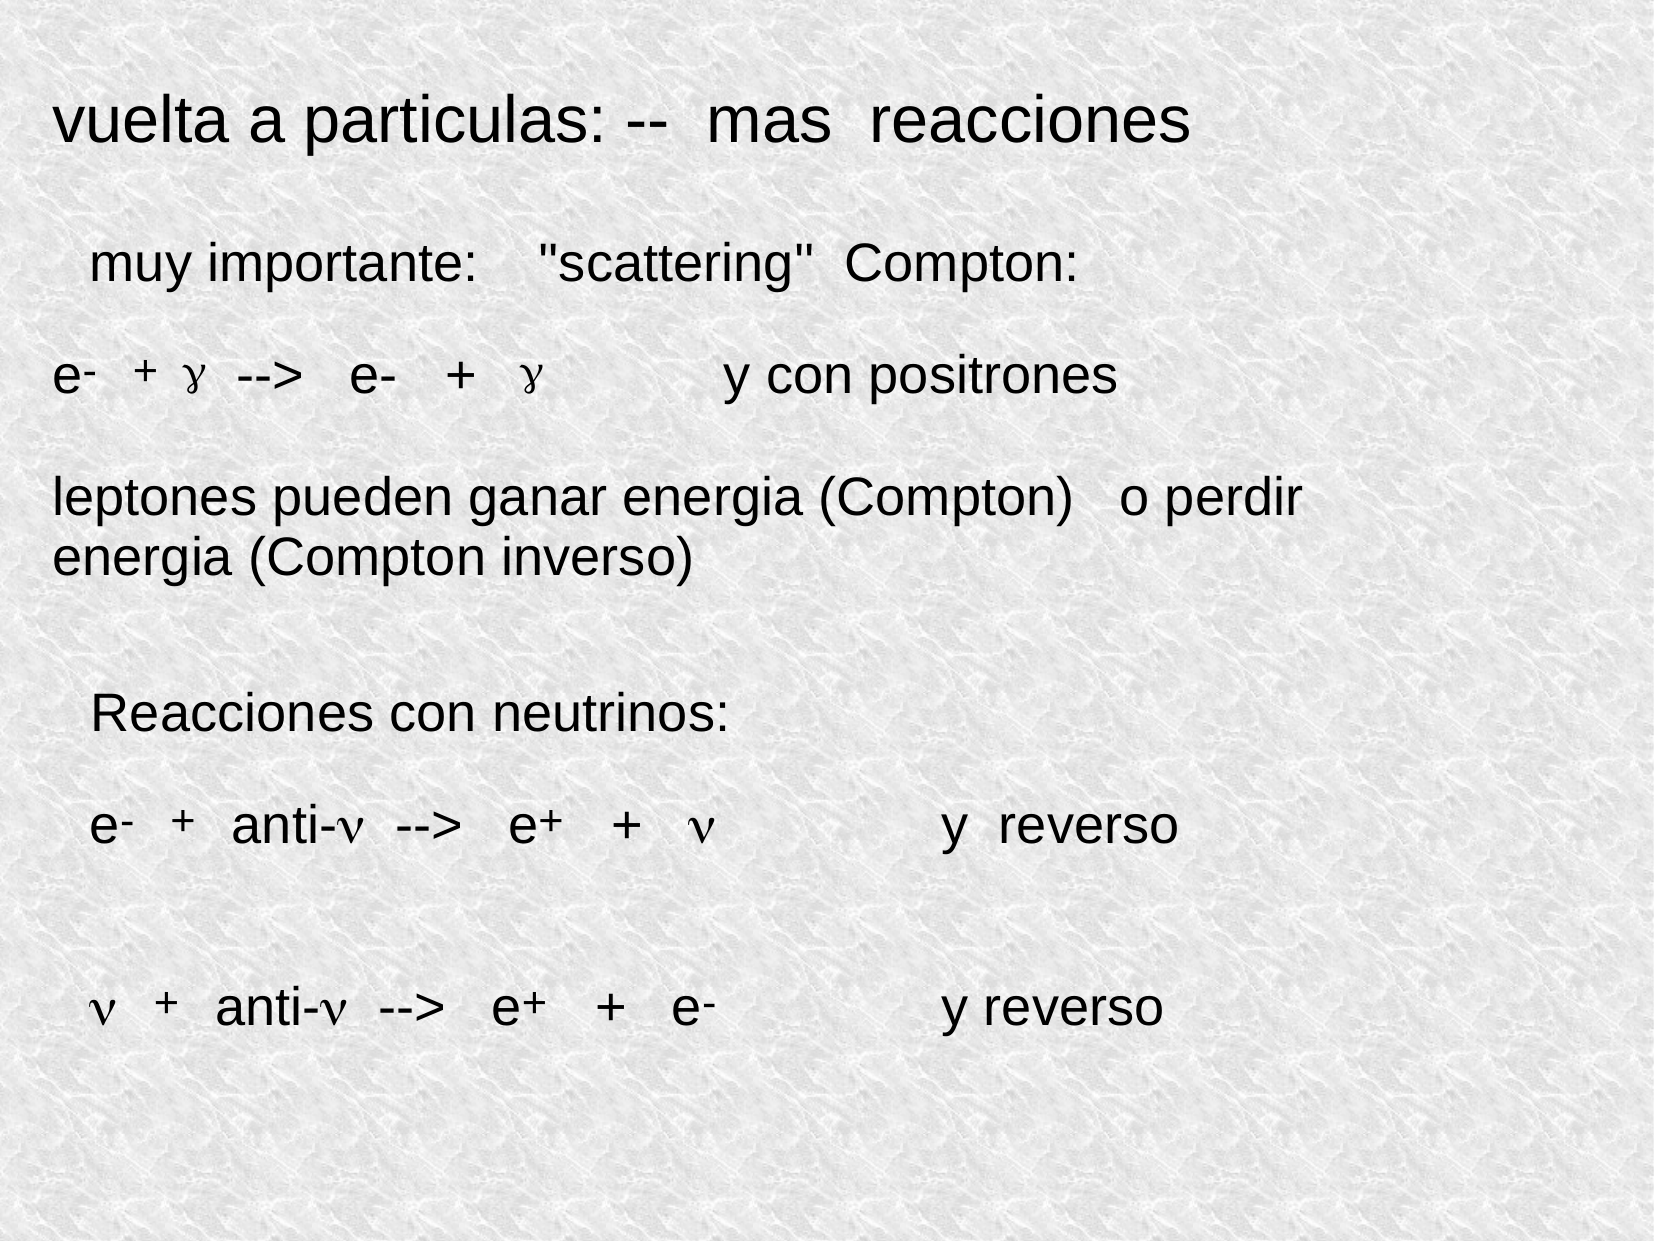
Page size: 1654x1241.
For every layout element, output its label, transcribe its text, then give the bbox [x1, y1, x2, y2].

text_box e- + anti- --> e+ +  y reverso  + anti- --> e+ + e- y reverso [75, 787, 1201, 1010]
text_box vuelta a particulas: -- mas reacciones [37, 75, 1108, 171]
text_box e- +  --> e- +  y con positrones leptones pueden ganar energia (Compton) o perdir energia (Compton inverso) [37, 337, 1463, 620]
text_box muy importante: ''scattering'' Compton: [75, 225, 1013, 306]
text_box Reacciones con neutrinos: [76, 675, 676, 756]
picture [0, 0, 1654, 1241]
